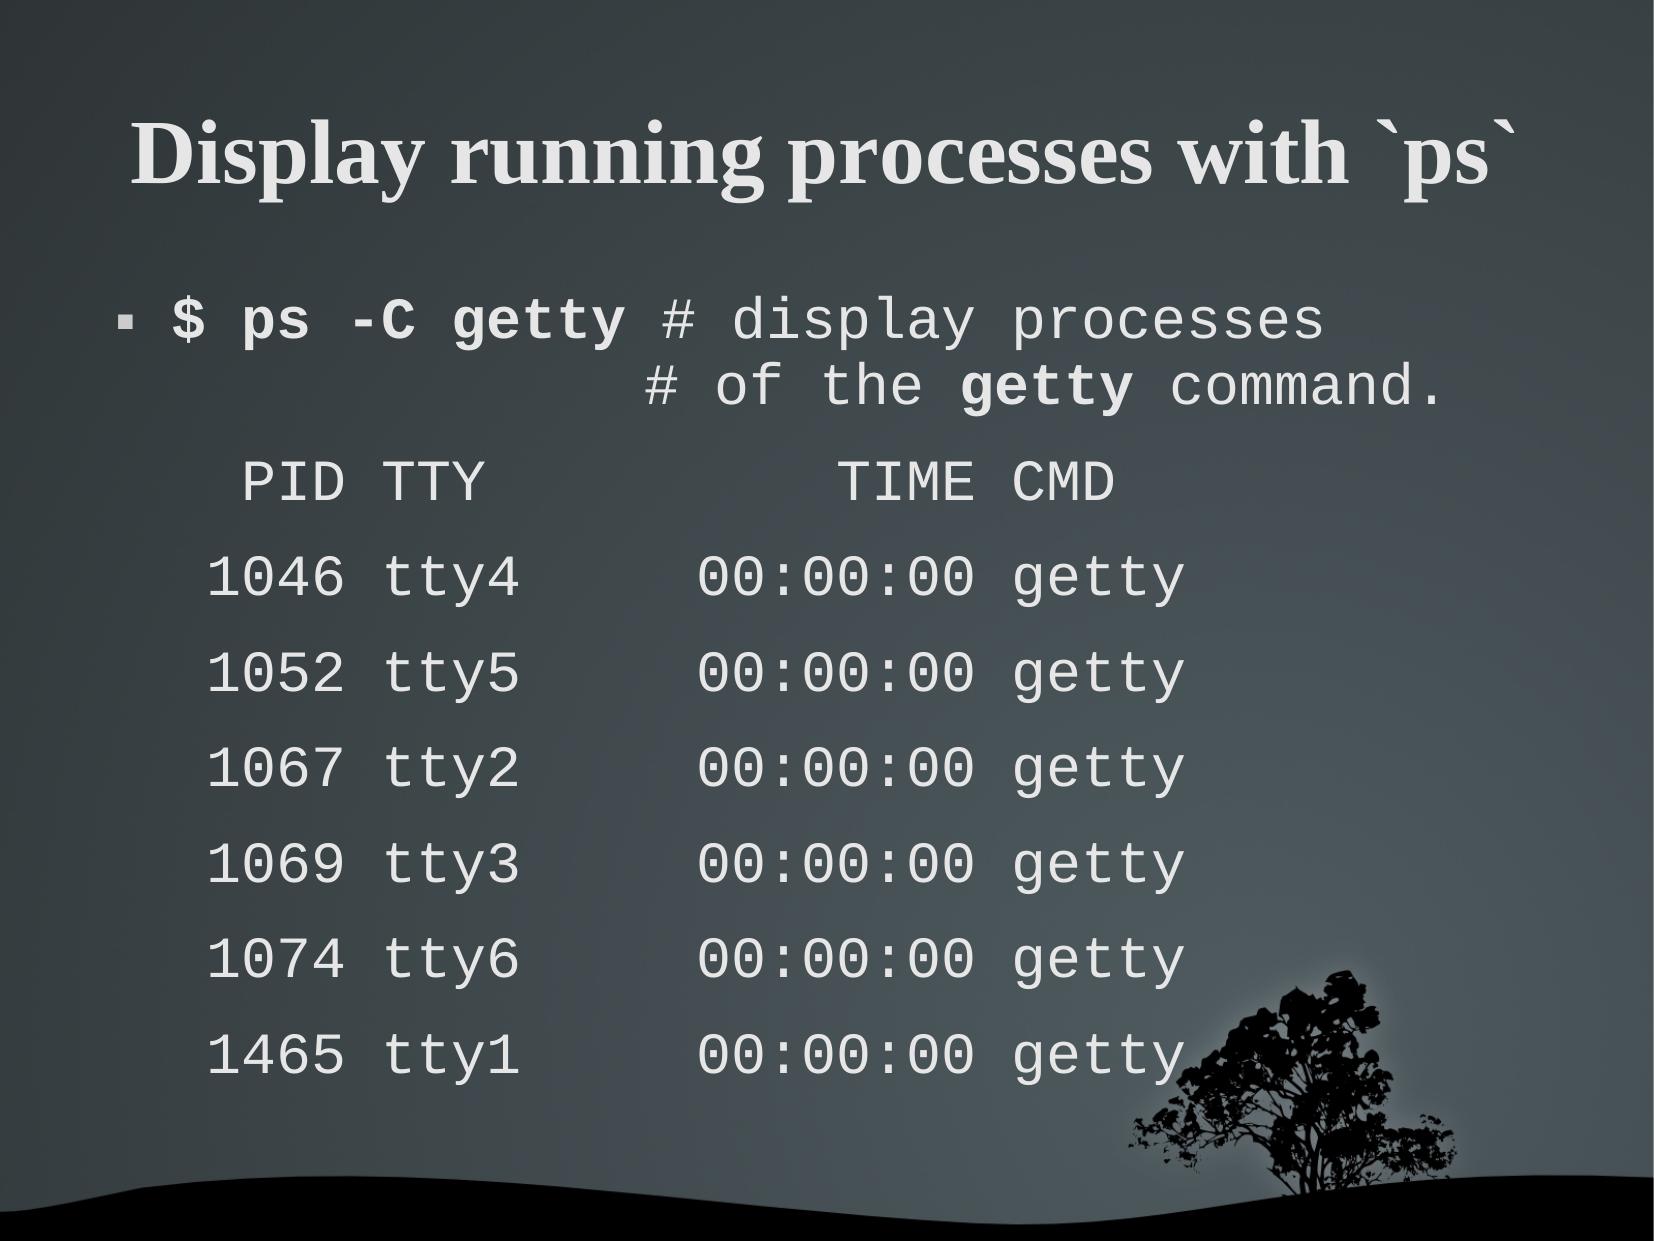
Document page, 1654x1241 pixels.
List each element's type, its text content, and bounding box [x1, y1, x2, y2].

title Display running processes with `ps` [82, 49, 1572, 257]
picture [0, 0, 1654, 1241]
list $ ps -C getty # display processes # of the getty command. PID TTY TIME CMD 1046 tty4 00:00:00 getty 1052 tty5 00:00:00 getty 1067 tty2 00:00:00 getty 1069 tty3 00:00:00 getty 1074 tty6 00:00:00 getty 1465 tty1 00:00:00 getty [82, 290, 1571, 1150]
